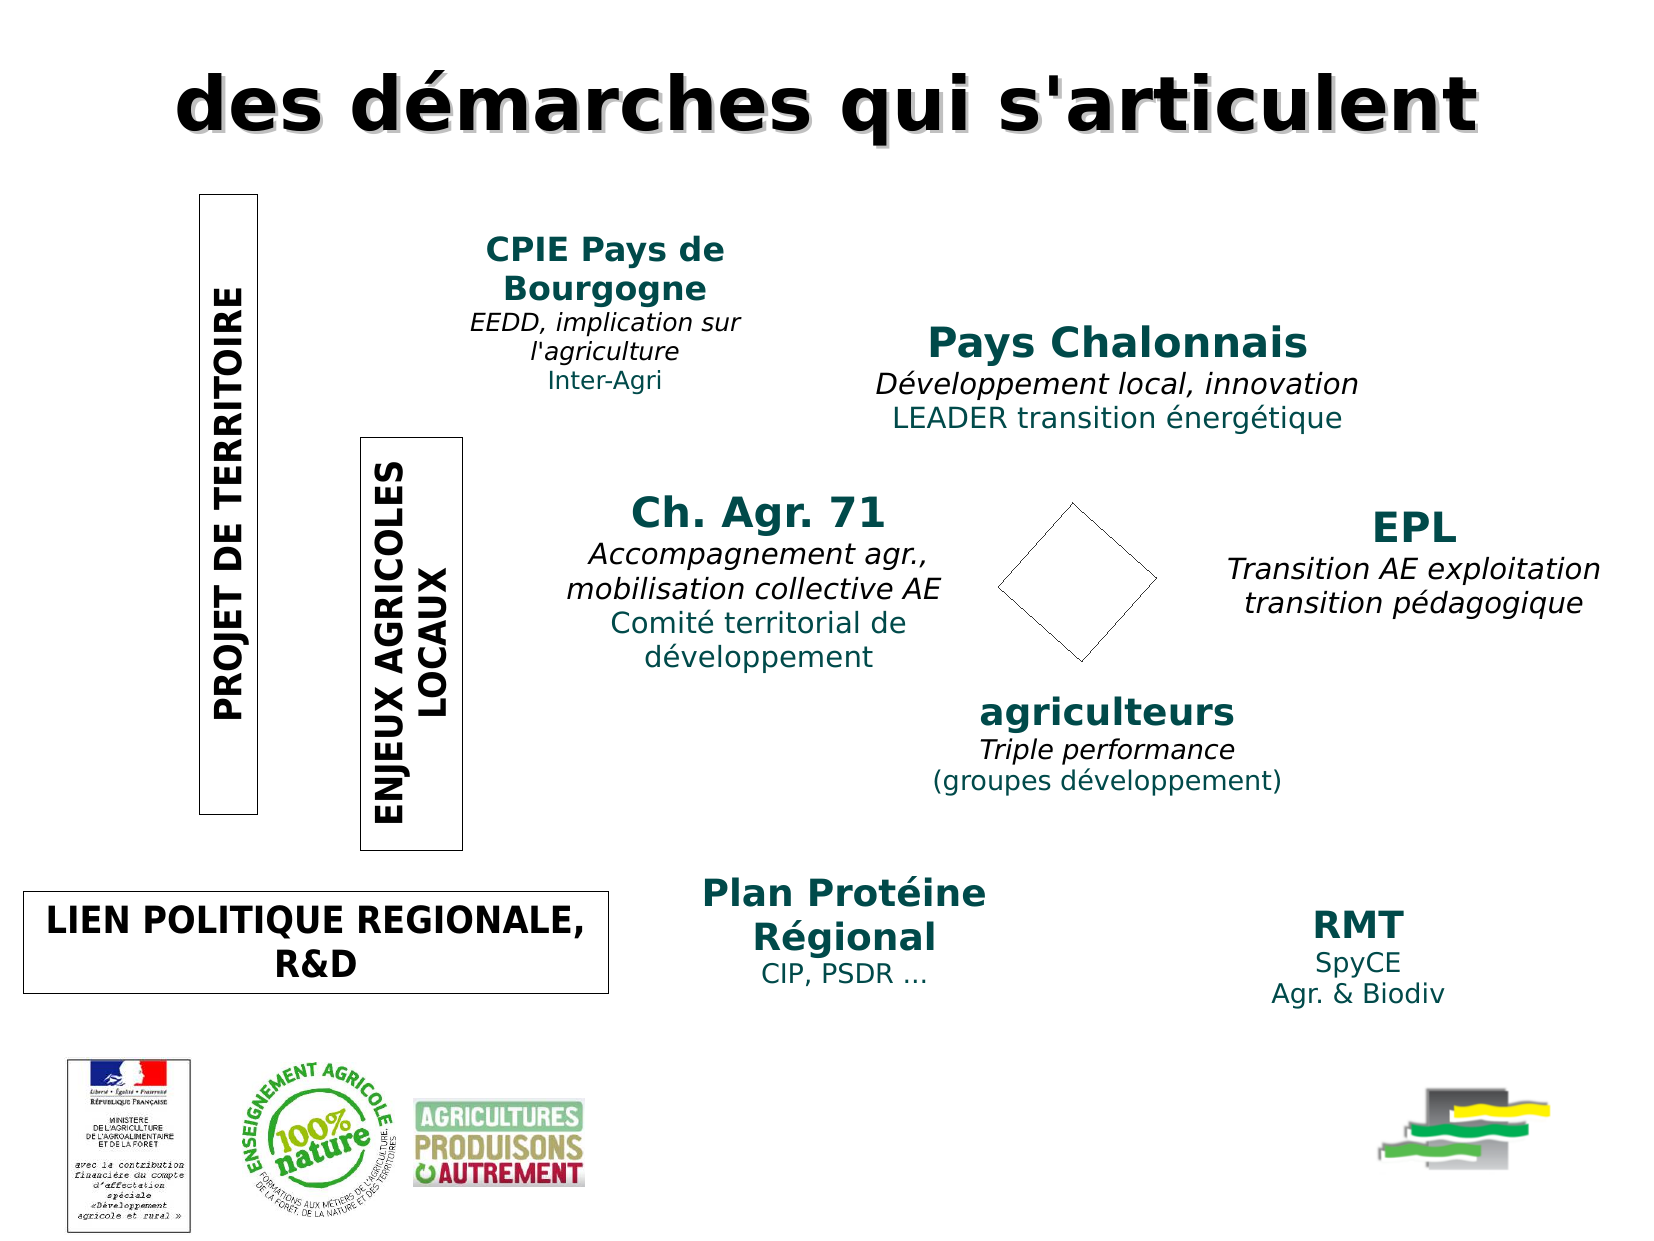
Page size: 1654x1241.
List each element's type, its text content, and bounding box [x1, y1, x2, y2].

text_box CPIE Pays de Bourgogne EEDD, implication sur l'agriculture Inter-Agri [401, 230, 810, 396]
text_box ENJEUX AGRICOLES LOCAUX [360, 437, 463, 851]
text_box Plan Protéine Régional CIP, PSDR ... [608, 871, 1081, 991]
picture [242, 1062, 396, 1217]
picture [413, 1098, 585, 1188]
text_box [998, 502, 1157, 662]
text_box RMT SpyCE Agr. & Biodiv [1187, 903, 1530, 1010]
picture [1345, 1074, 1554, 1193]
text_box agriculteurs Triple performance (groupes développement) [885, 690, 1329, 798]
text_box LIEN POLITIQUE REGIONALE, R&D [23, 891, 609, 994]
text_box Pays Chalonnais Développement local, innovation LEADER transition énergétique [855, 319, 1381, 437]
text_box Ch. Agr. 71 Accompagnement agr., mobilisation collective AE Comité territorial de développement [519, 489, 999, 675]
text_box EPL Transition AE exploitation transition pédagogique [1222, 503, 1607, 621]
text_box PROJET DE TERRITOIRE [199, 194, 258, 815]
picture [64, 1057, 192, 1235]
title des démarches qui s'articulent [82, 25, 1571, 183]
